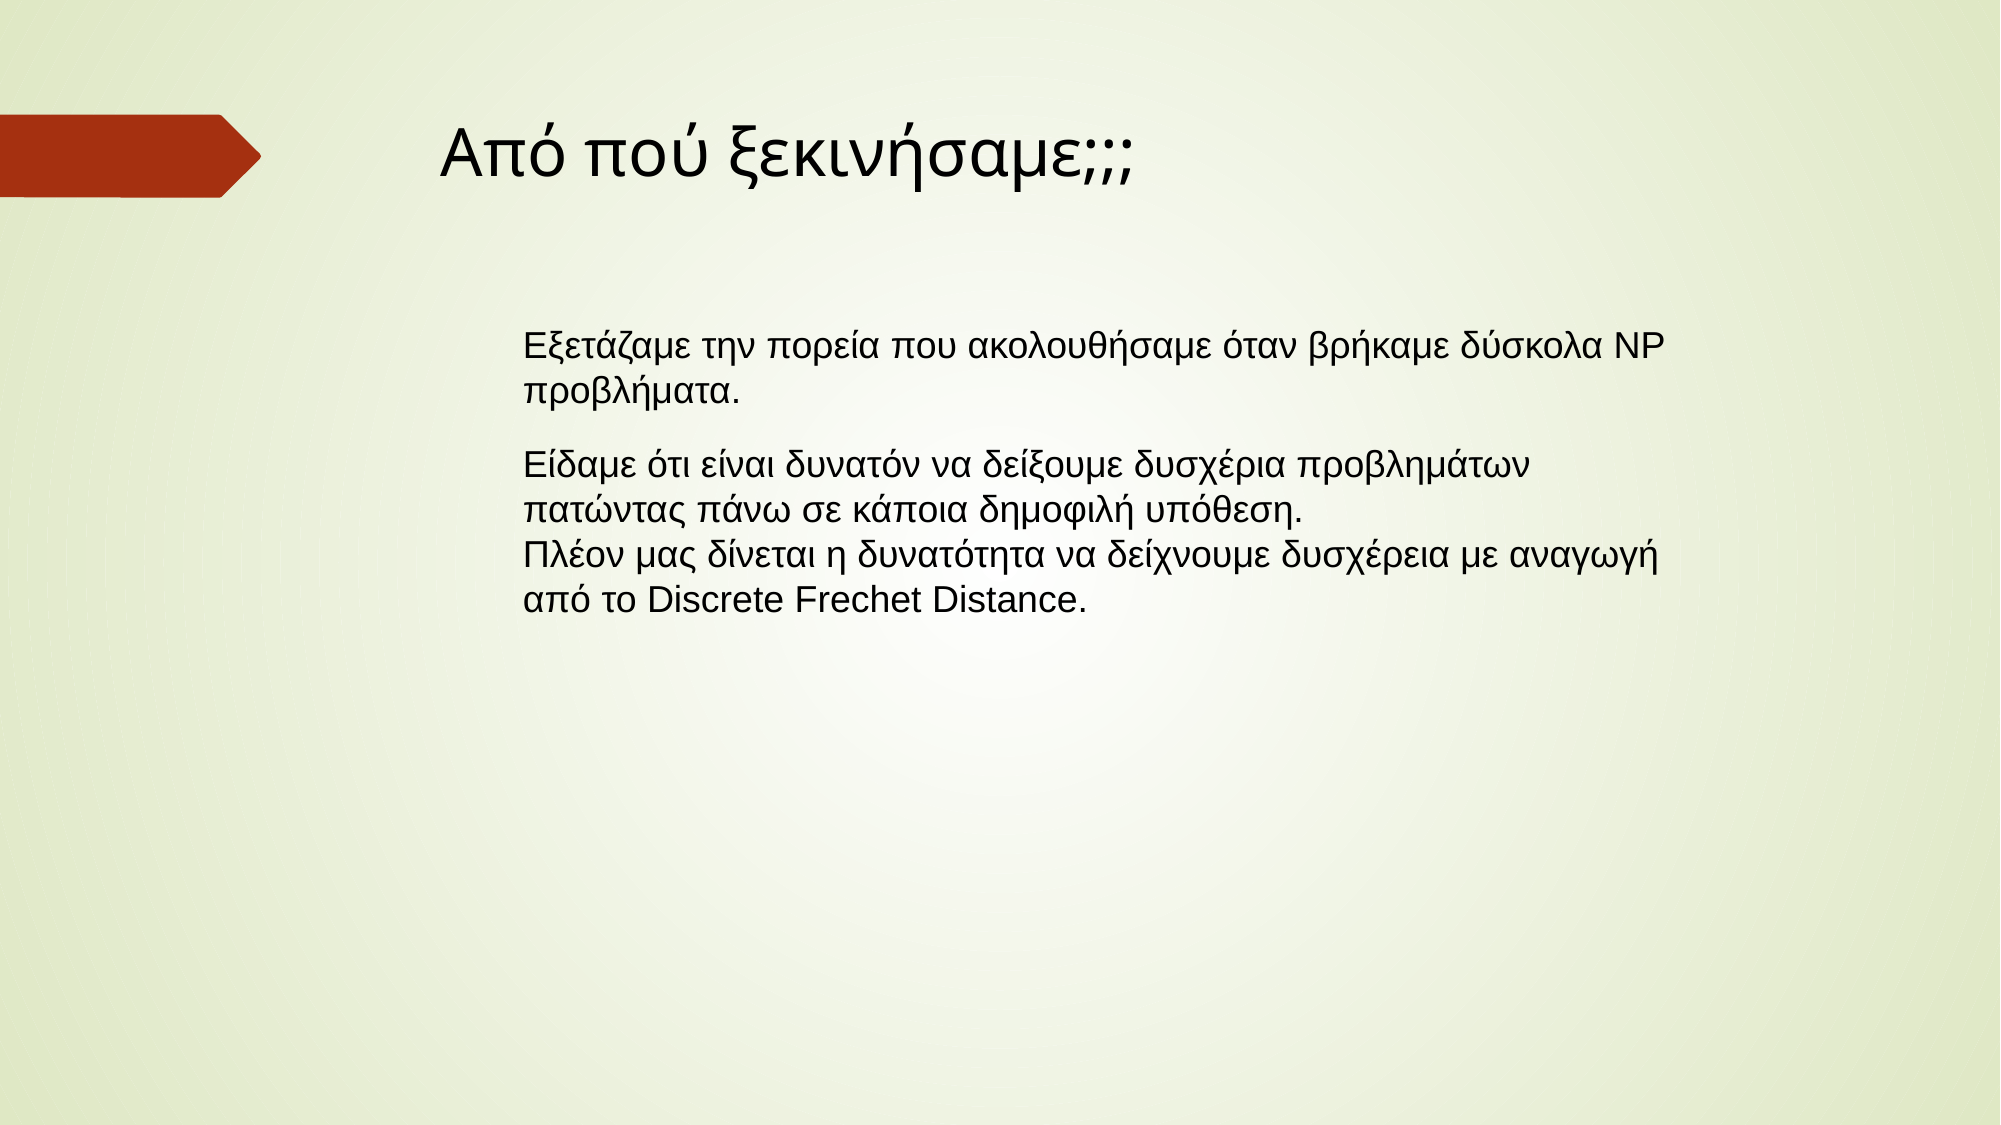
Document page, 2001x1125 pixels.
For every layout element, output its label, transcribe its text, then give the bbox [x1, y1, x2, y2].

list Εξετάζαμε την πορεία που ακολουθήσαμε όταν βρήκαμε δύσκολα NP προβλήματα. Είδαμε ότι είναι δυνατόν να δείξουμε δυσχέρια προβλημάτων πατώντας πάνω σε κάποια δημοφιλή υπόθεση. Πλέον μας δίνεται η δυνατότητα να δείχνουμε δυσχέρεια με αναγωγή από το Discrete Frechet Distance. [437, 313, 1702, 934]
title Από πού ξεκινήσαμε;;; [425, 102, 1888, 313]
